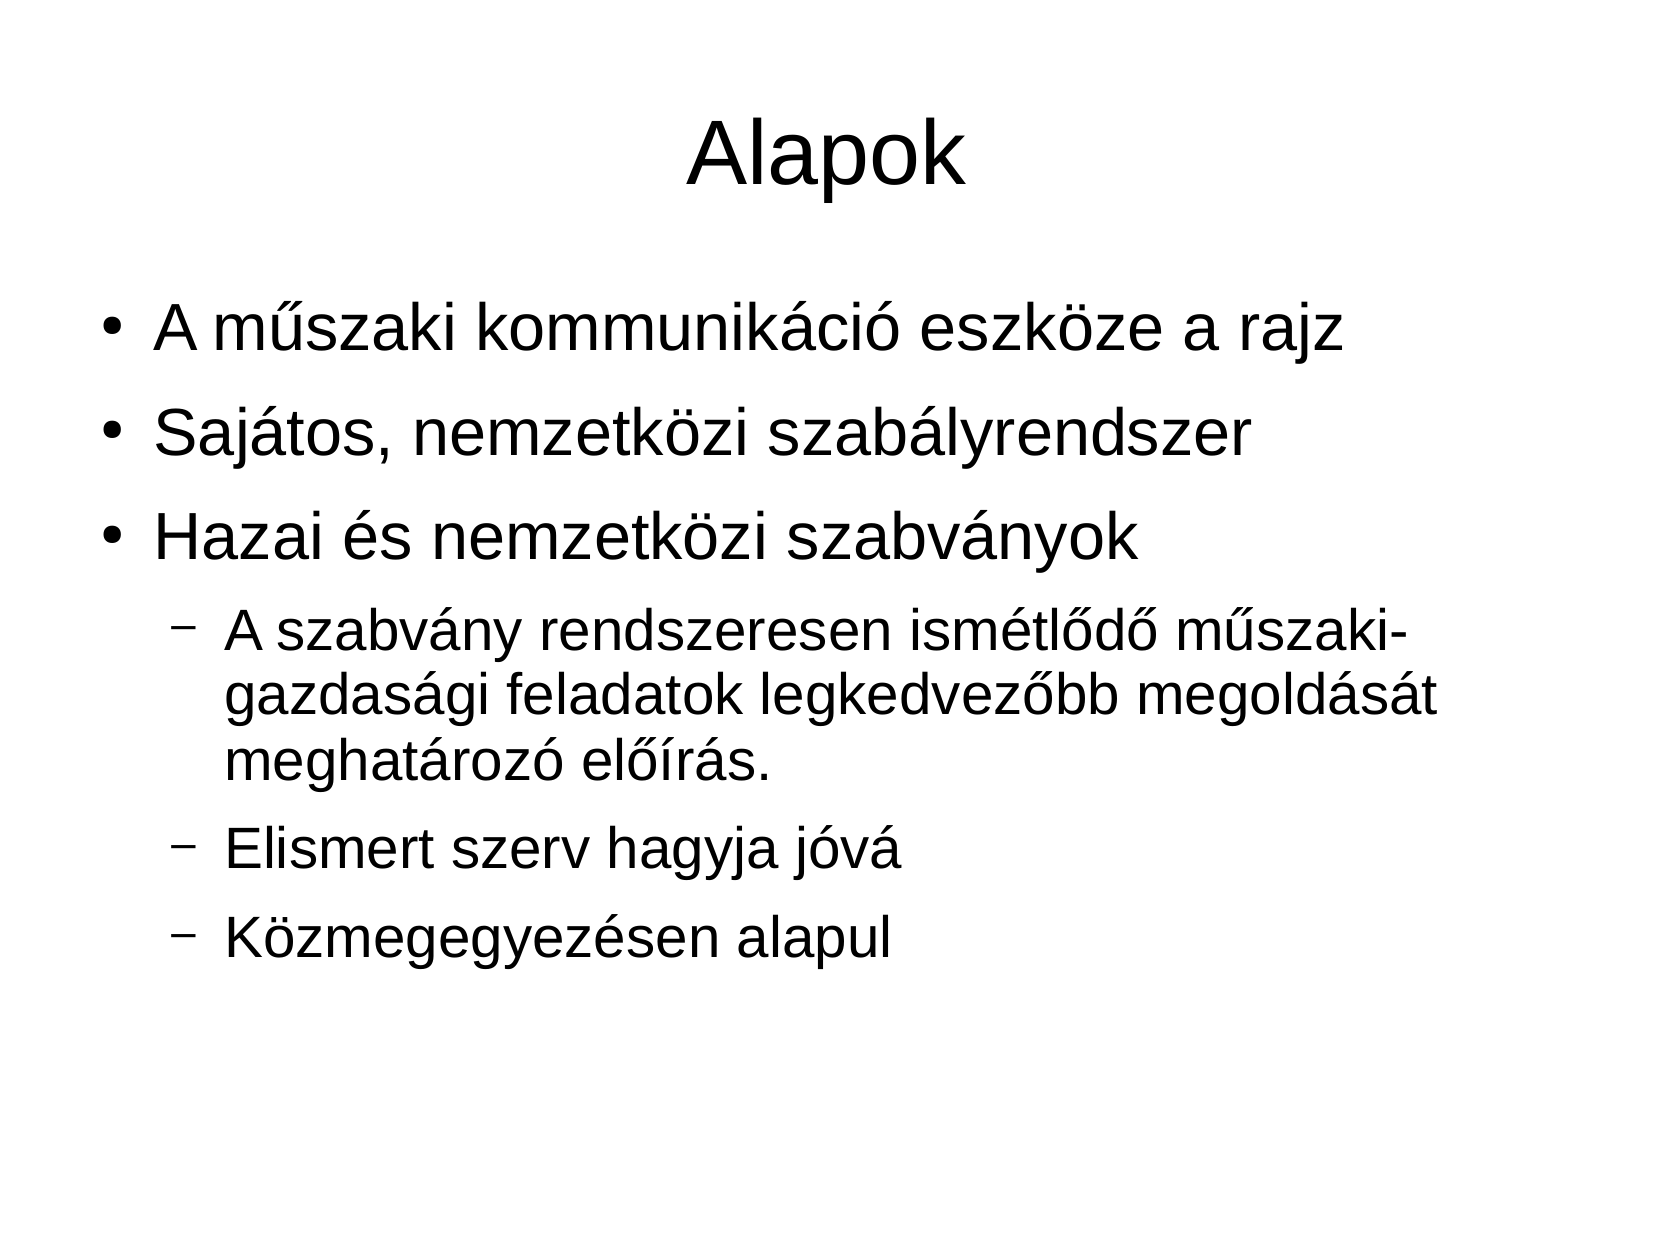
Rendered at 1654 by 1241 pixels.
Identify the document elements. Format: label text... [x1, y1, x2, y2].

title Alapok [82, 49, 1571, 257]
list A műszaki kommunikáció eszköze a rajz Sajátos, nemzetközi szabályrendszer Hazai és nemzetközi szabványok A szabvány rendszeresen ismétlődő műszaki-gazdasági feladatok legkedvezőbb megoldását meghatározó előírás. Elismert szerv hagyja jóvá Közmegegyezésen alapul [82, 290, 1571, 1010]
